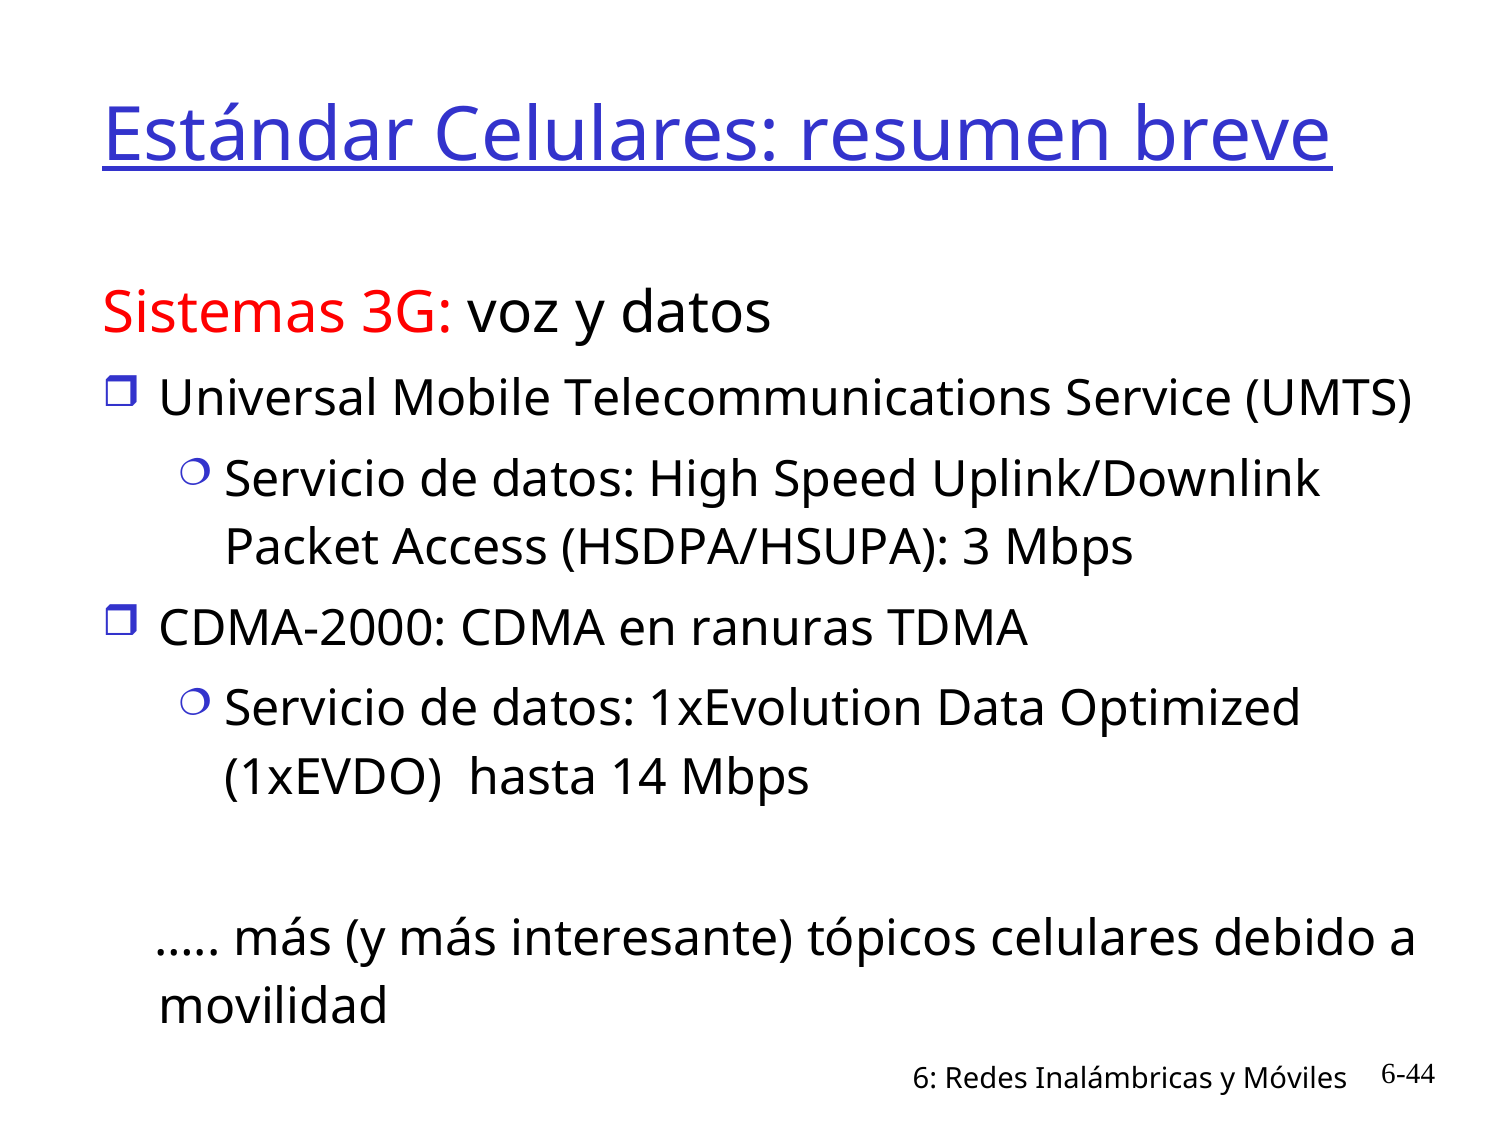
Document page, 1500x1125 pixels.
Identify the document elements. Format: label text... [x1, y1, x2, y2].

list Sistemas 3G: voz y datos Universal Mobile Telecommunications Service (UMTS) Servicio de datos: High Speed Uplink/Downlink Packet Access (HSDPA/HSUPA): 3 Mbps CDMA-2000: CDMA en ranuras TDMA Servicio de datos: 1xEvolution Data Optimized (1xEVDO) hasta 14 Mbps ….. más (y más interesante) tópicos celulares debido a movilidad [87, 262, 1474, 1026]
title Estándar Celulares: resumen breve [87, 36, 1363, 227]
